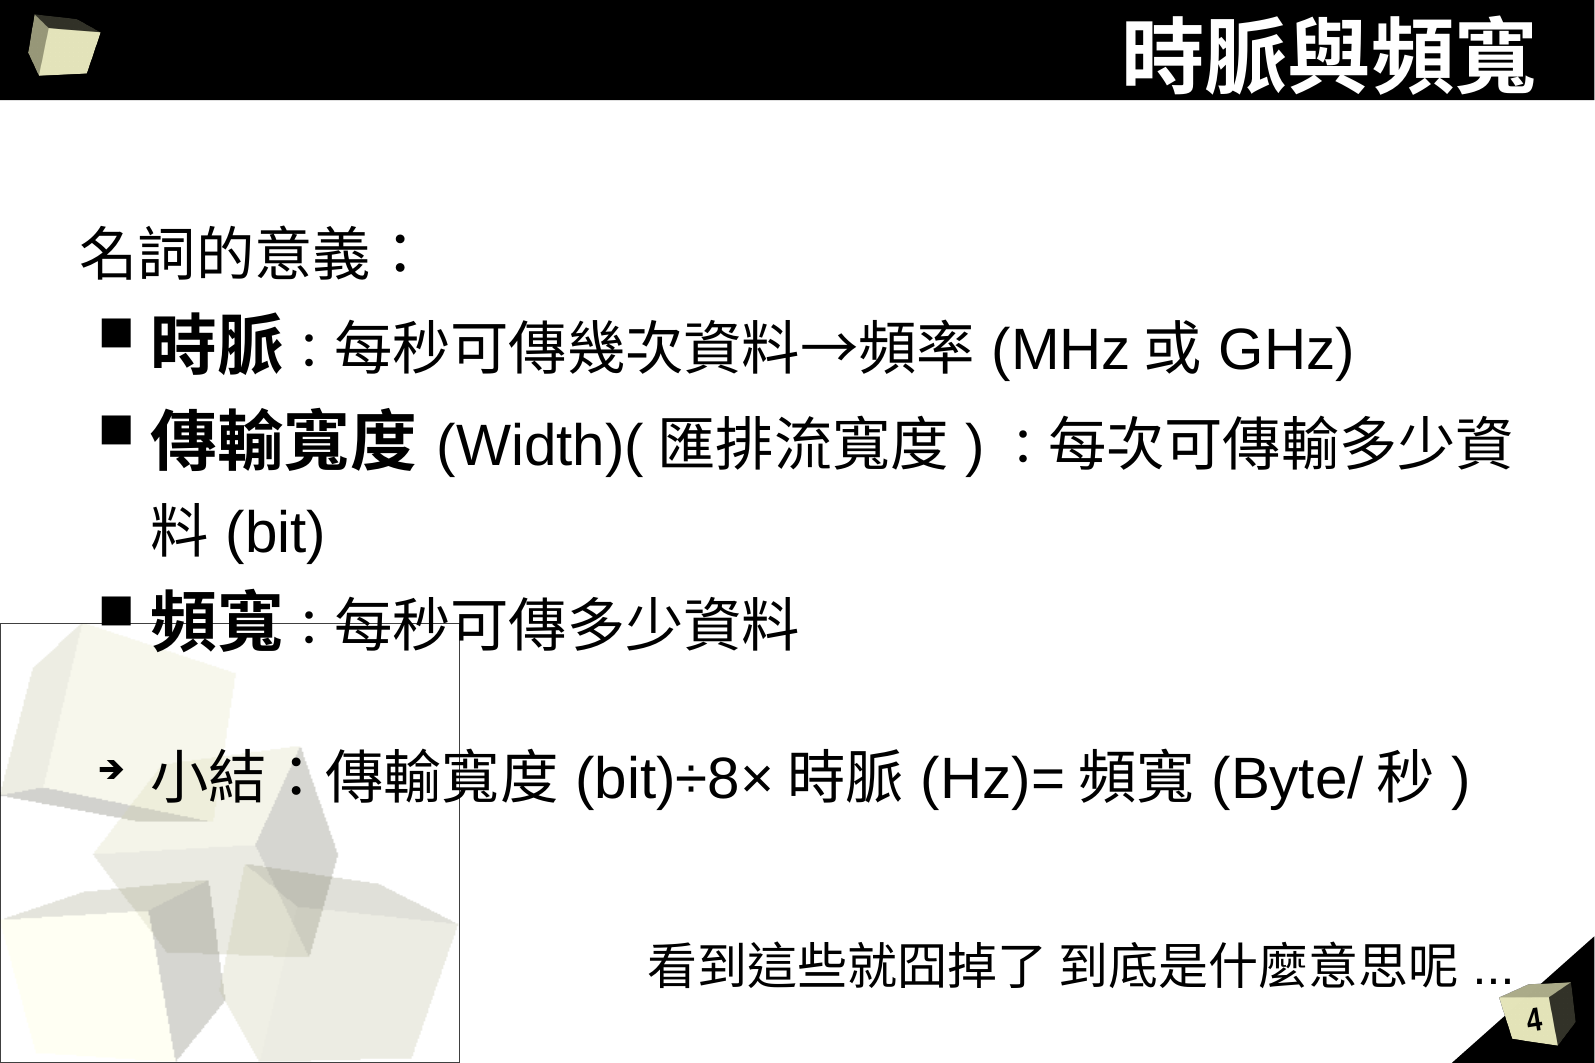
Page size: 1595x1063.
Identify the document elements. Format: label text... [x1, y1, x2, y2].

list 名詞的意義： 時脈：每秒可傳幾次資料→頻率(MHz或GHz) 傳輸寬度(Width)(匯排流寬度)：每次可傳輸多少資料(bit) 頻寬：每秒可傳多少資料 小結：傳輸寬度(bit)÷8×時脈(Hz)=頻寬(Byte/秒) 看到這些就囧掉了 到底是什麼意思呢... [79, 207, 1515, 1016]
title 時脈與頻寬 [113, 0, 1538, 102]
picture [0, 622, 460, 1063]
